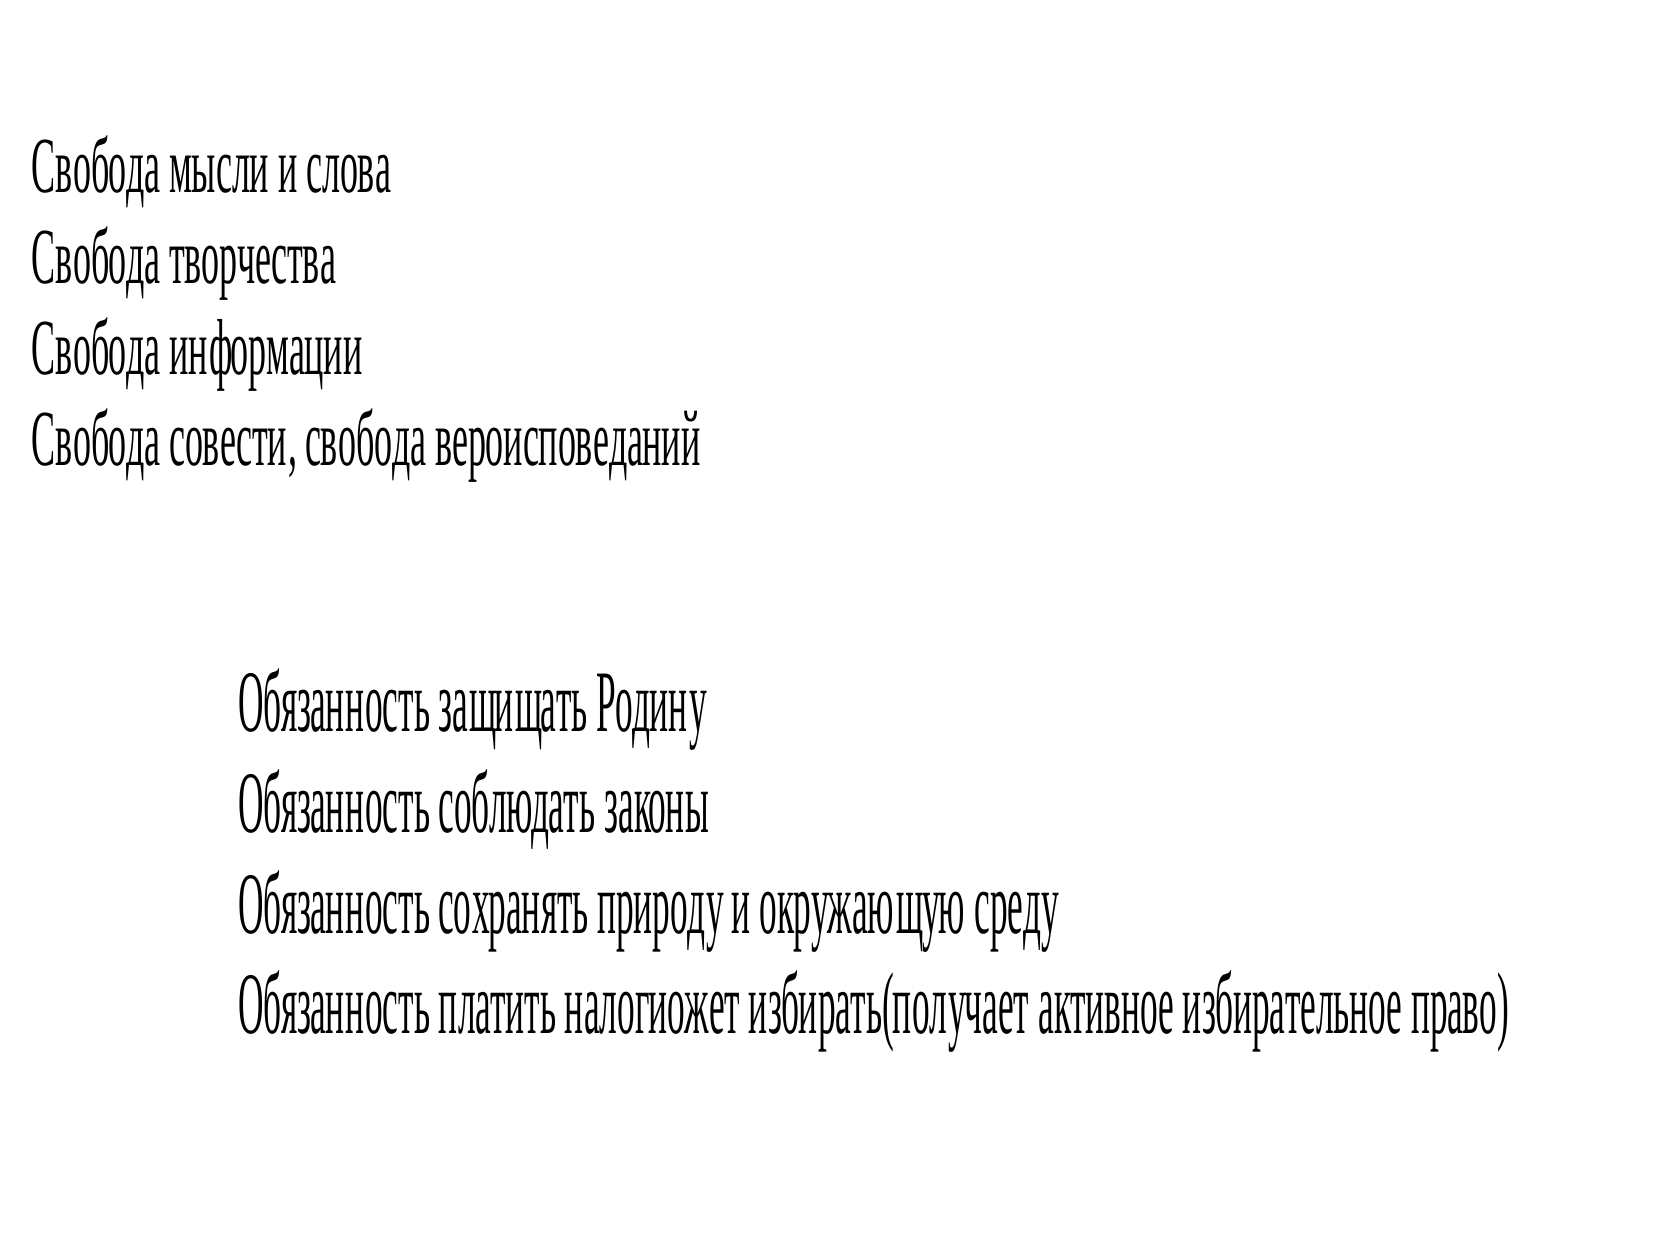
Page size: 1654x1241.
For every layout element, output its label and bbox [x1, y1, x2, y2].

chart [29, 118, 1654, 1241]
